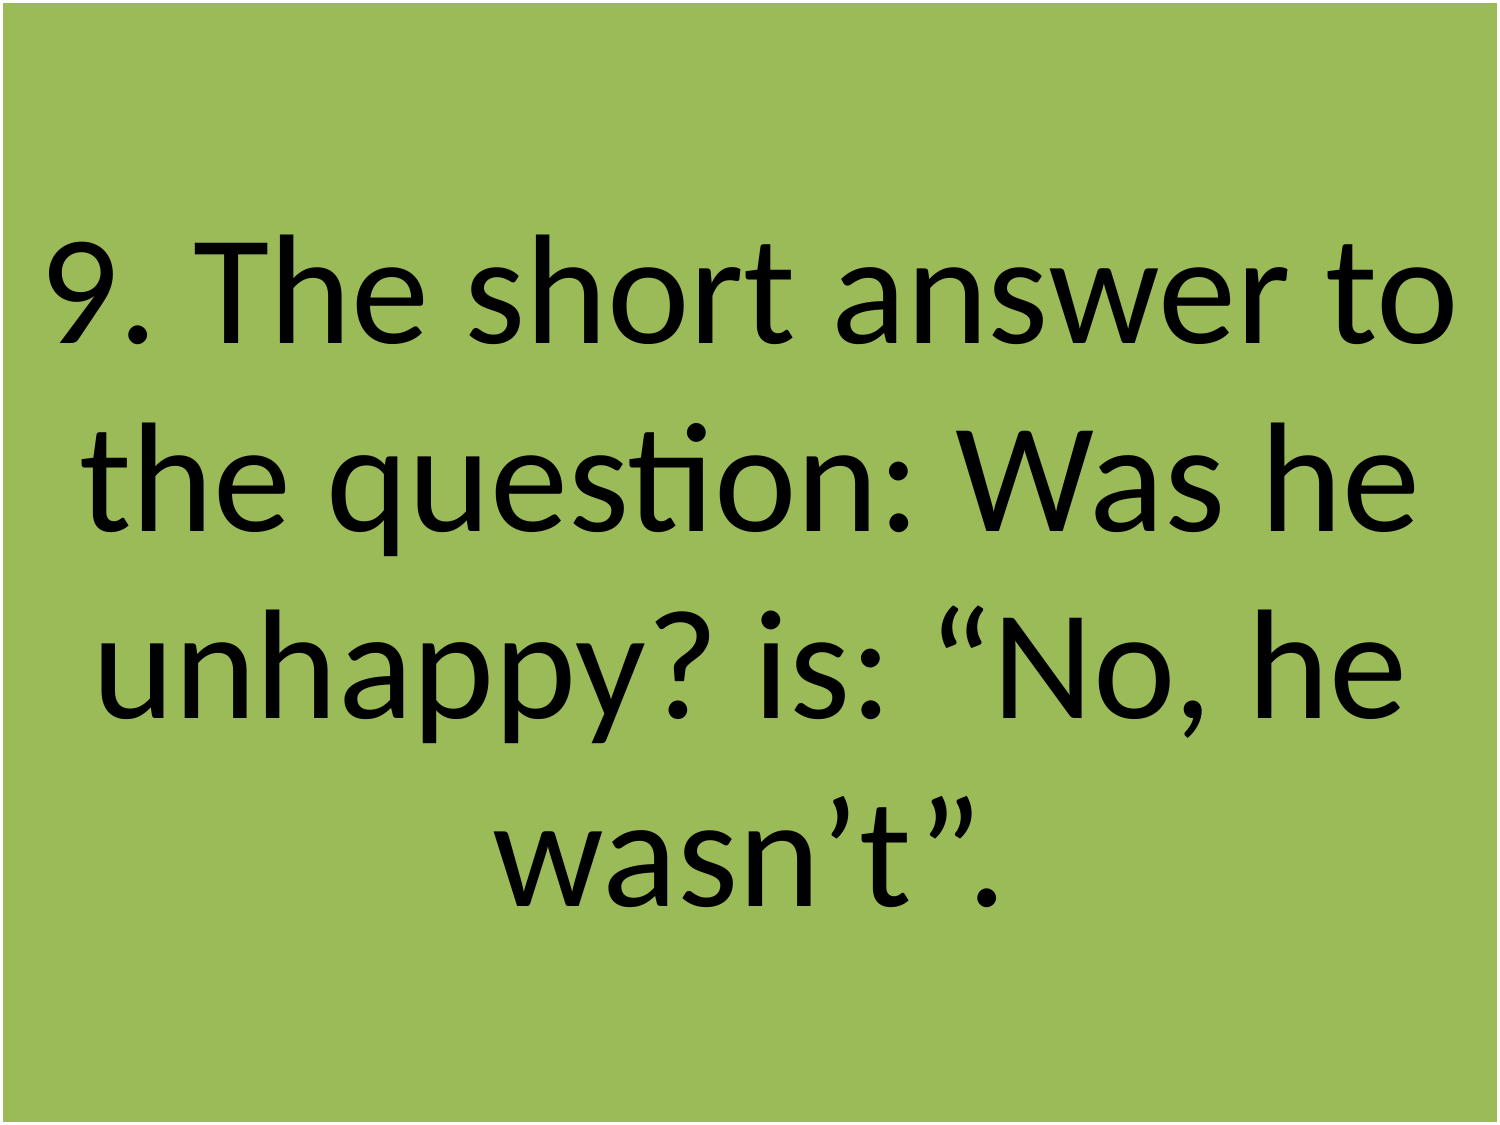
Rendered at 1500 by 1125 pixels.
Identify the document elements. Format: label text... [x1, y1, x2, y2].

title 9. The short answer to the question: Was he unhappy? is: “No, he wasn’t”. [0, 0, 1500, 1125]
